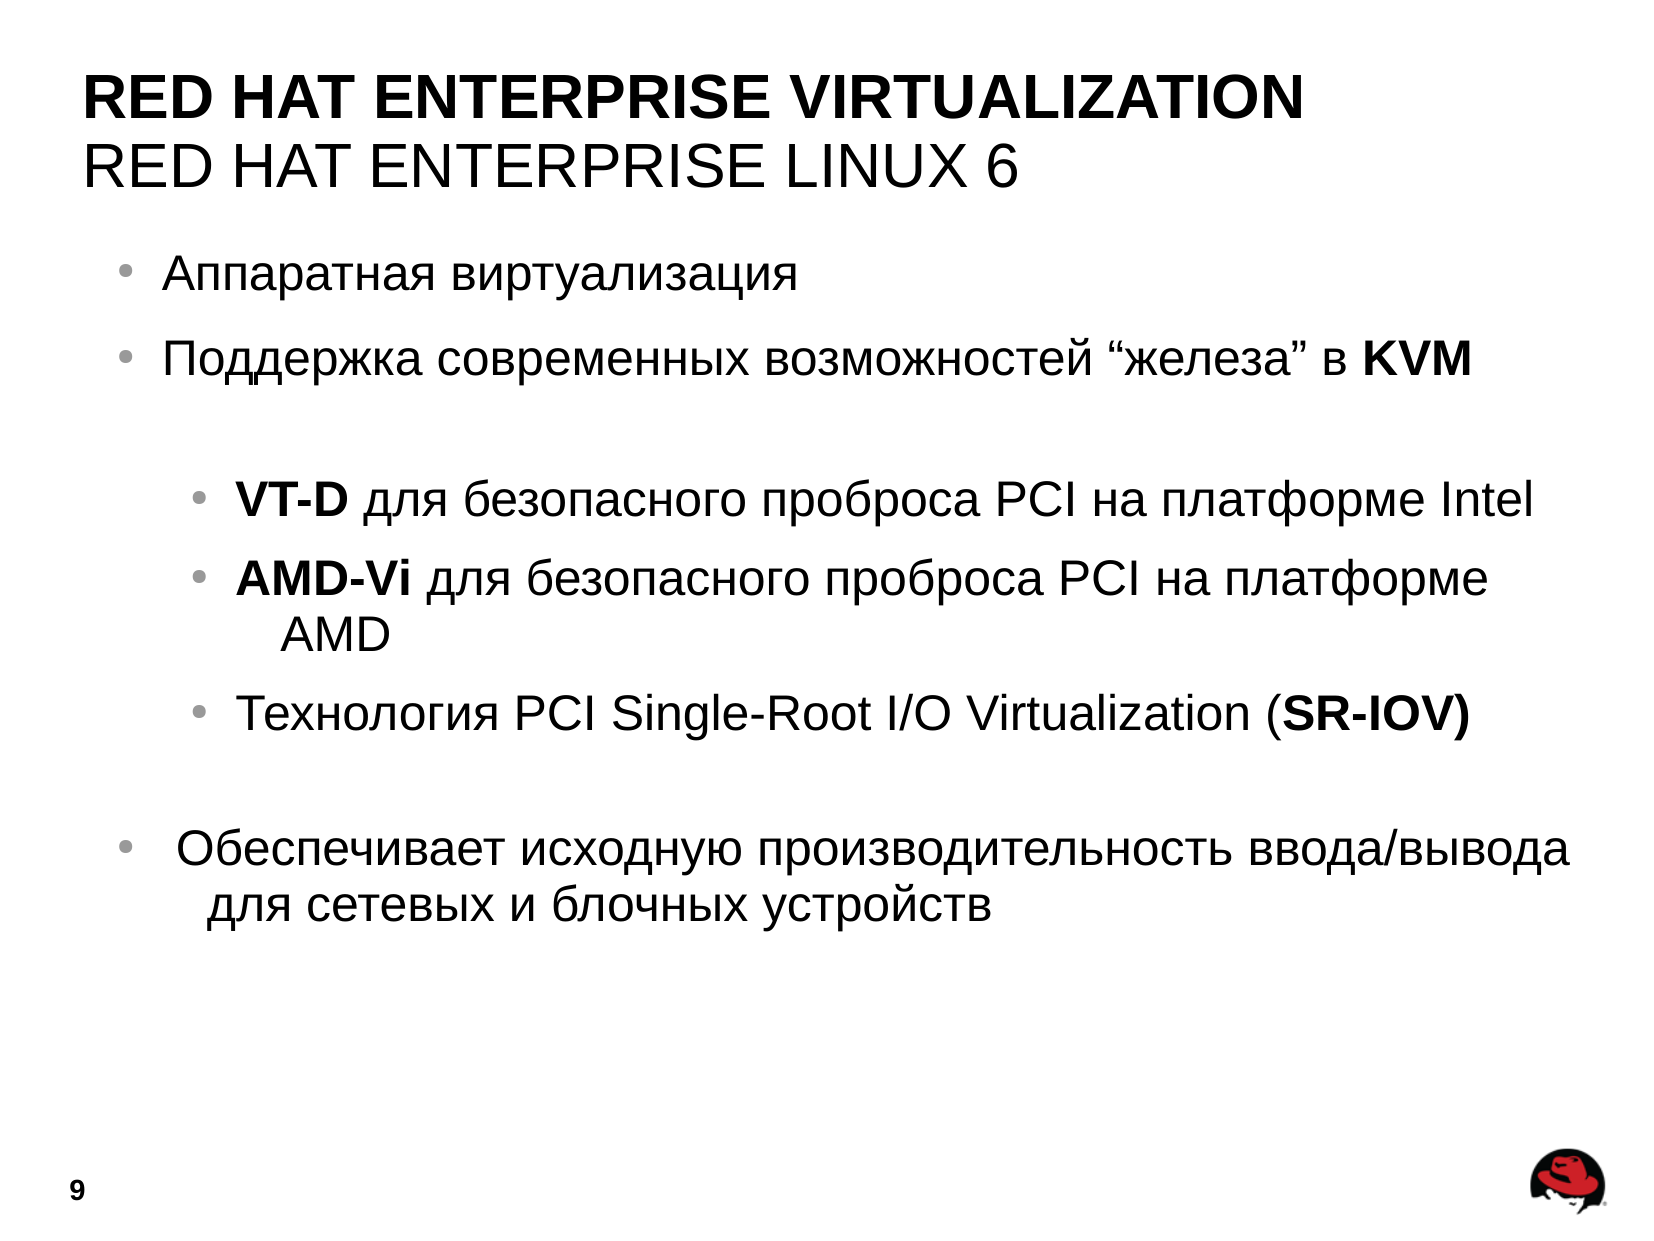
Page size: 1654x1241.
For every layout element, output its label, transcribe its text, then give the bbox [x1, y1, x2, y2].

title RED HAT ENTERPRISE VIRTUALIZATION RED HAT ENTERPRISE LINUX 6 [82, 37, 1571, 226]
list Аппаратная виртуализация Поддержка современных возможностей “железа” в KVM VT-D для безопасного проброса PCI на платформе Intel AMD-Vi для безопасного проброса PCI на платформе AMD Технология PCI Single-Root I/O Virtualization (SR-IOV) Обеспечивает исходную производительность ввода/вывода для сетевых и блочных устройств [86, 244, 1576, 1171]
picture [1529, 1146, 1613, 1224]
